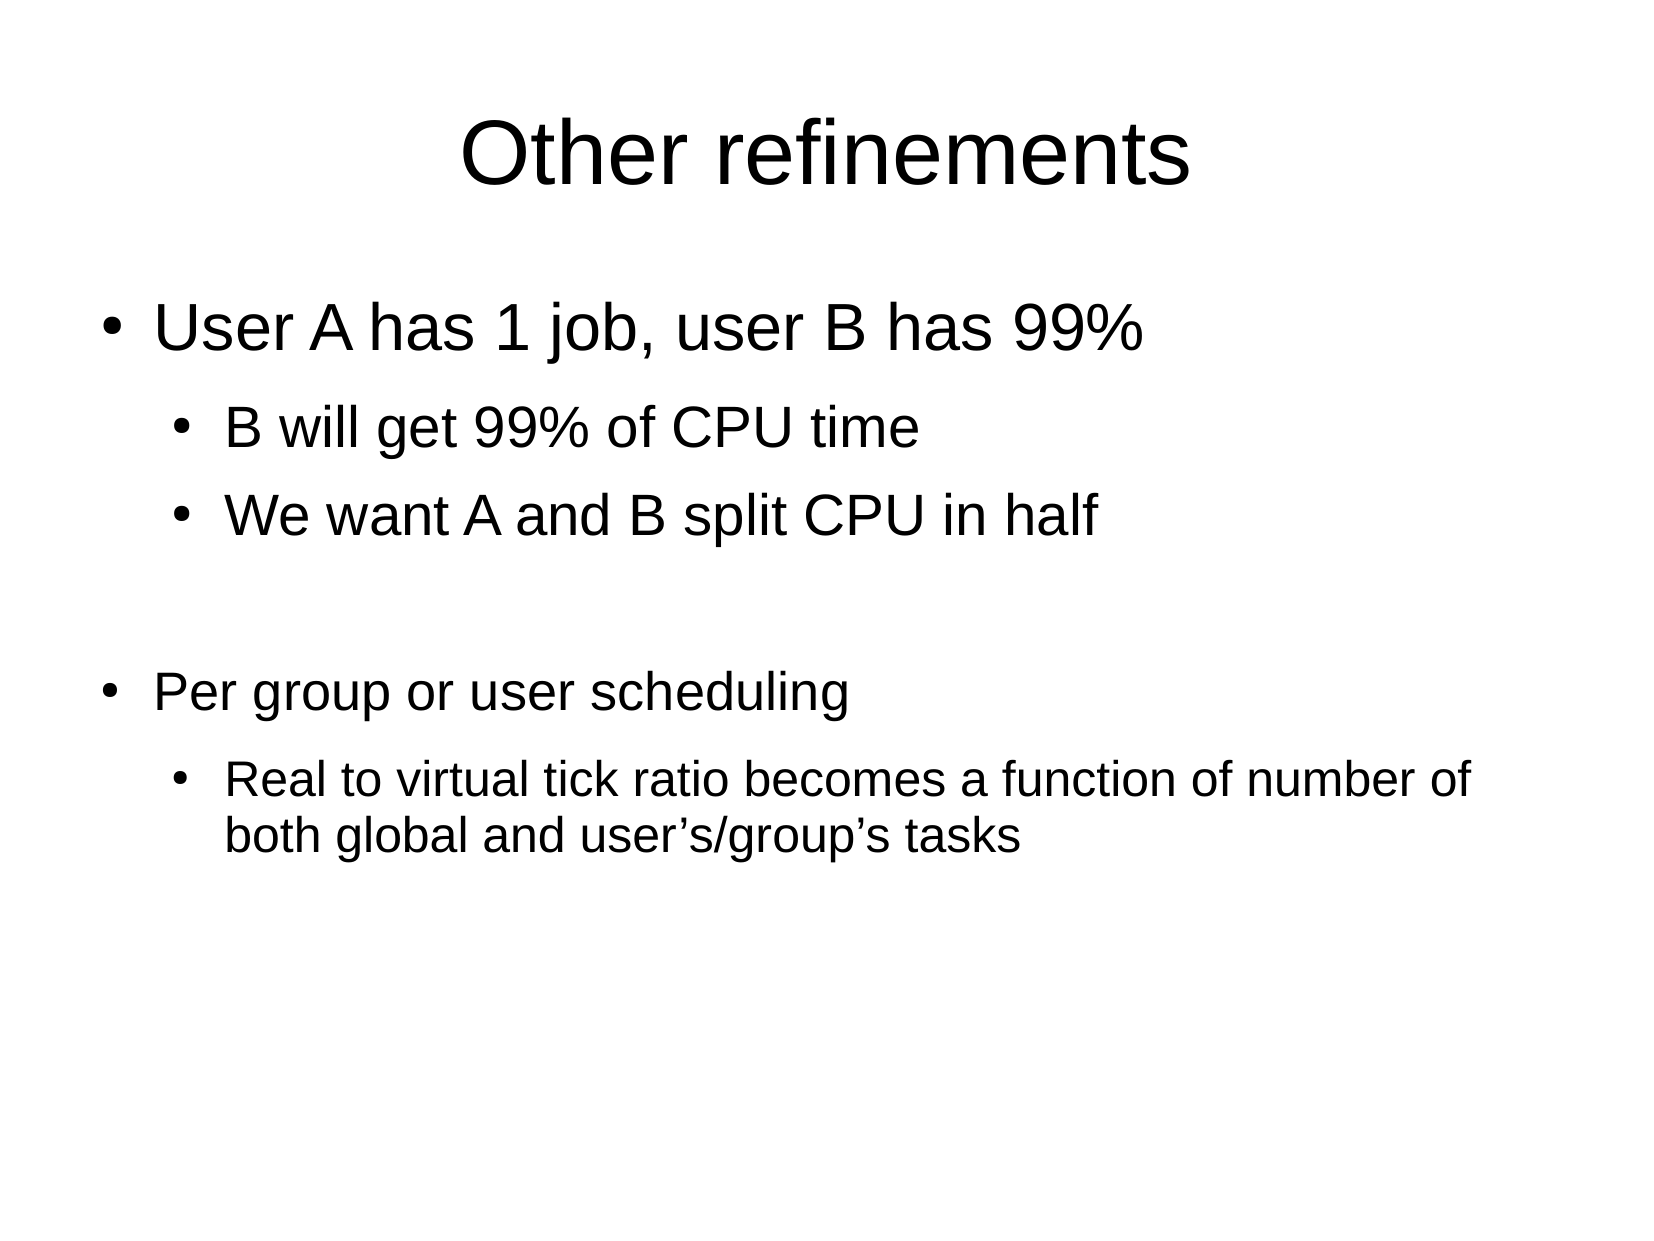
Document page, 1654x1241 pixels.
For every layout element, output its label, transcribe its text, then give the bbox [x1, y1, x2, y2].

title Other refinements [82, 49, 1571, 257]
list User A has 1 job, user B has 99% B will get 99% of CPU time We want A and B split CPU in half Per group or user scheduling Real to virtual tick ratio becomes a function of number of both global and user’s/group’s tasks [82, 290, 1571, 1010]
